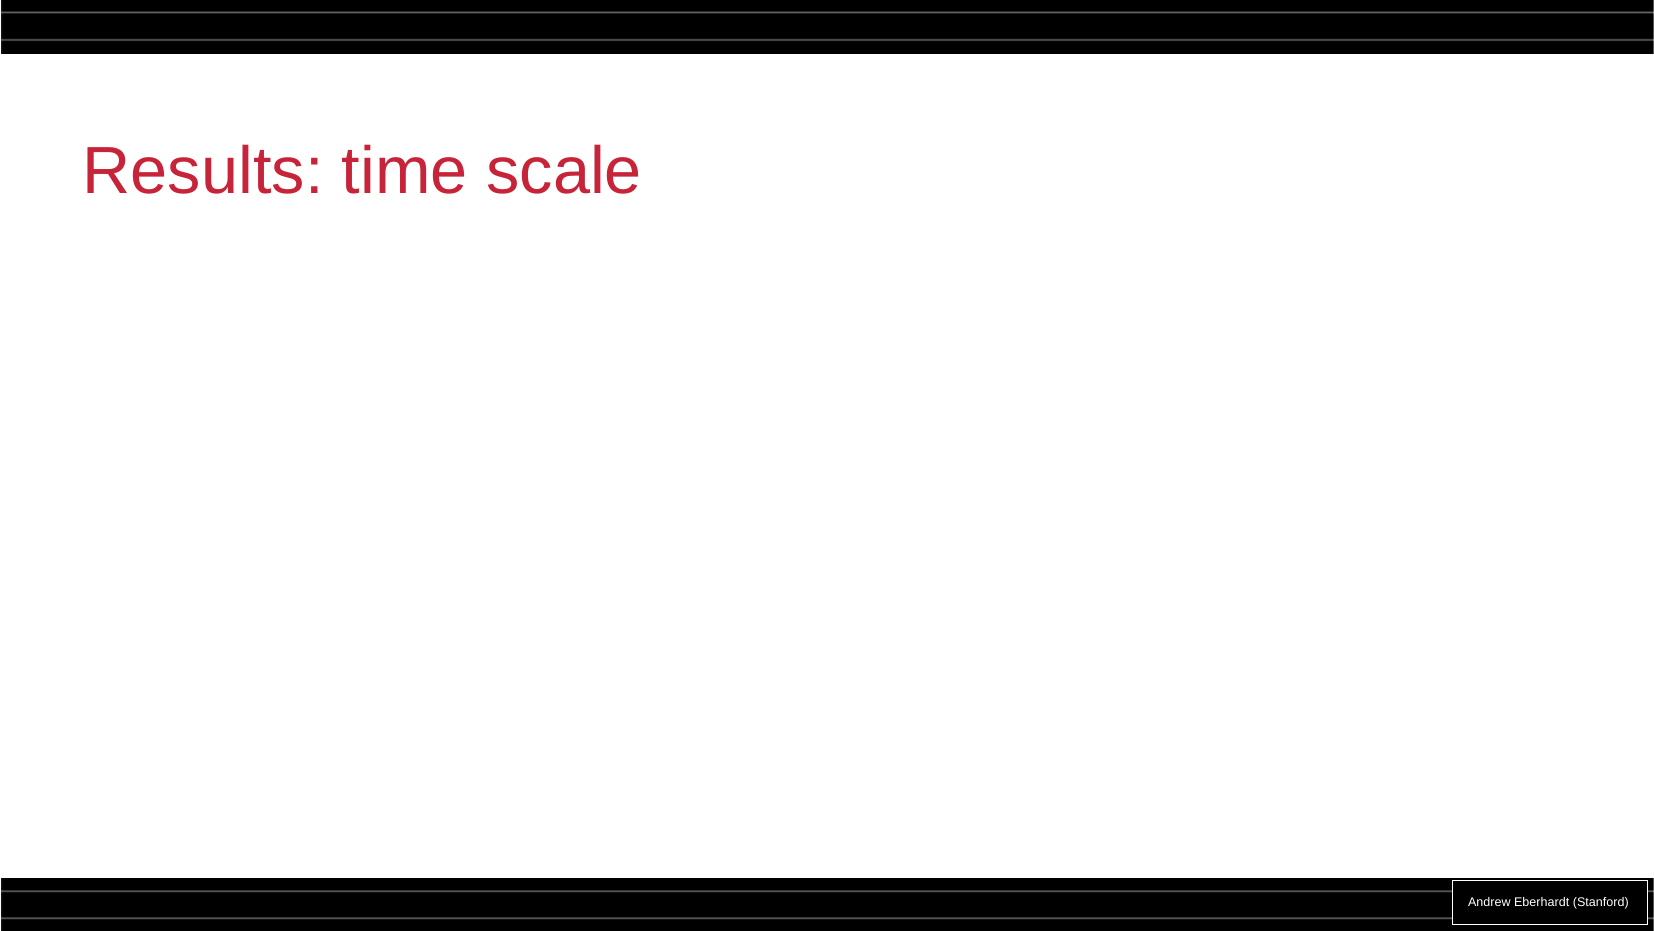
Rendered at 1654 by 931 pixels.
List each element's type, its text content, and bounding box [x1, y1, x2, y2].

text_box Andrew Eberhardt (Stanford) [1452, 880, 1648, 925]
title Results: time scale [82, 92, 1571, 249]
picture [1, 0, 1654, 54]
picture [1, 878, 1654, 931]
